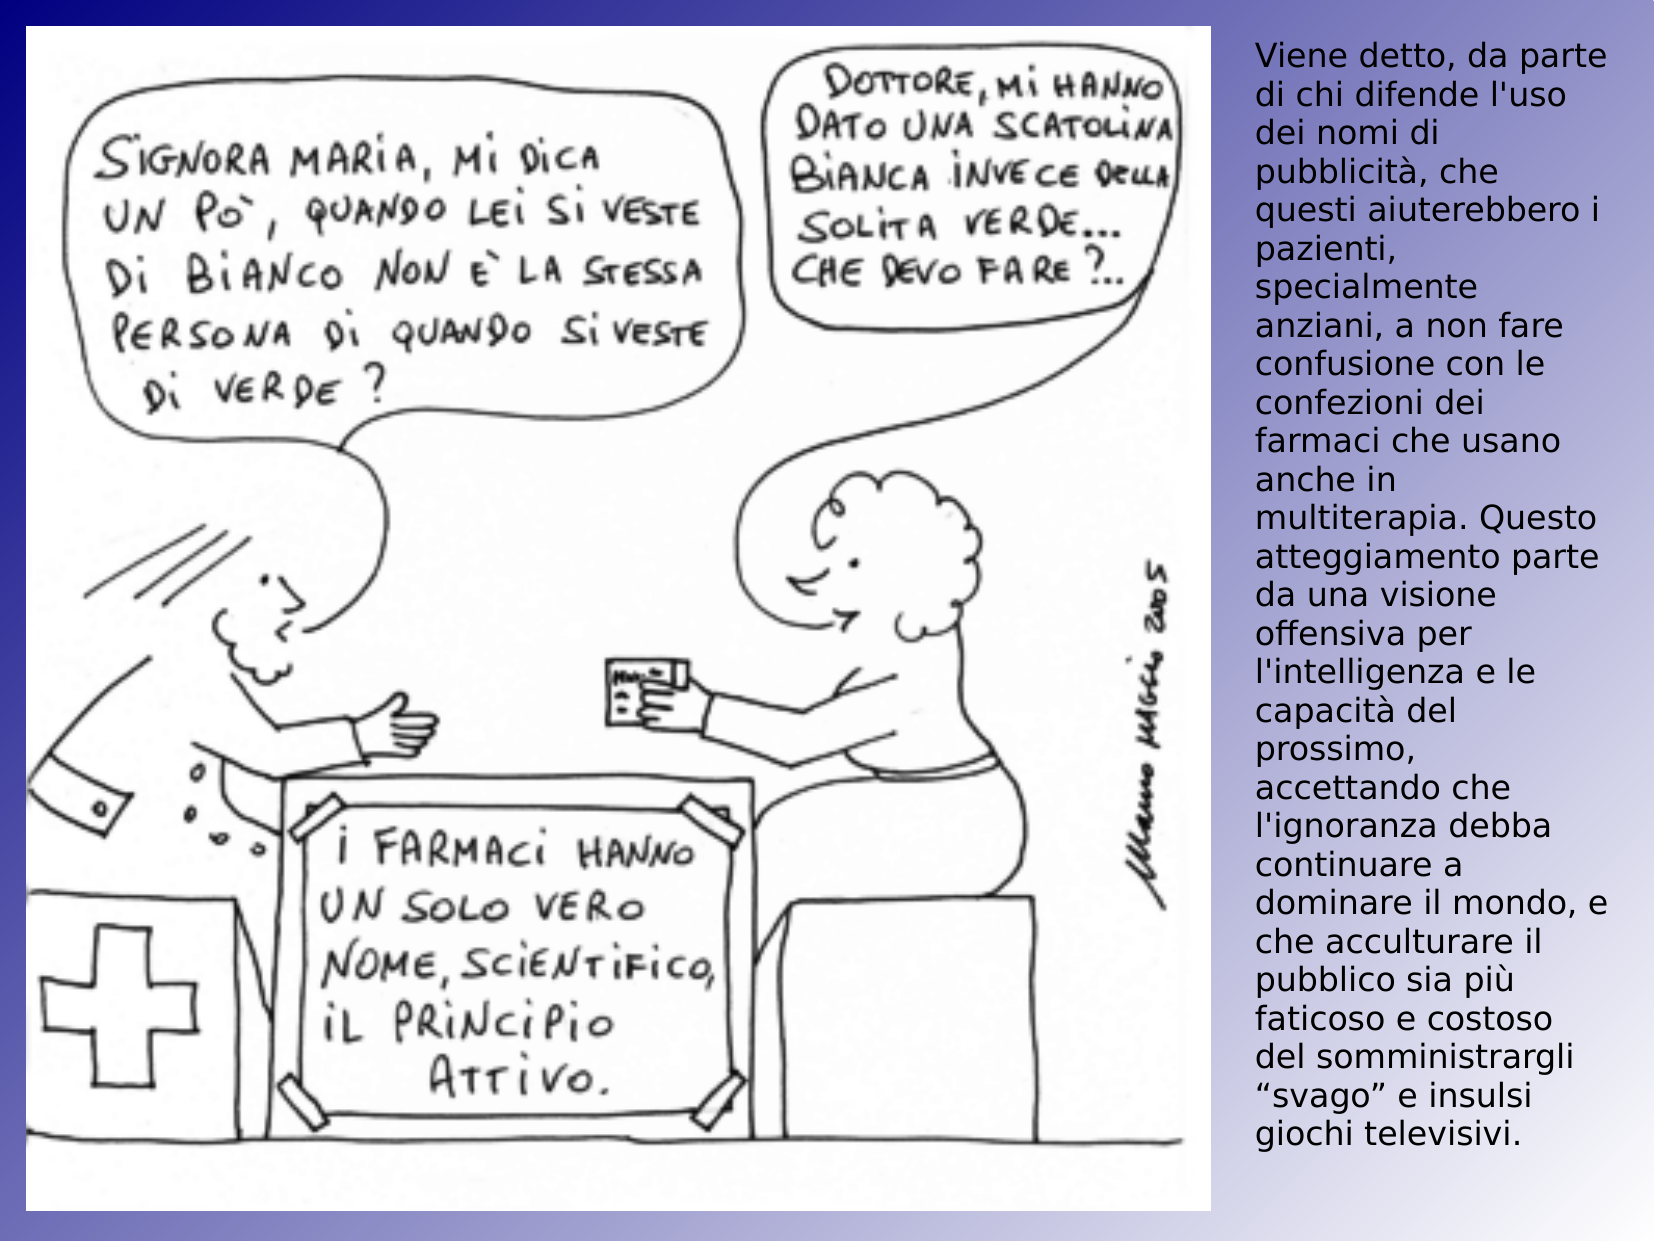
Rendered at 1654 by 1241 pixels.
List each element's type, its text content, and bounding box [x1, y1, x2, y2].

picture [26, 26, 1211, 1211]
text_box Viene detto, da parte di chi difende l'uso dei nomi di pubblicità, che questi aiuterebbero i pazienti, specialmente anziani, a non fare confusione con le confezioni dei farmaci che usano anche in multiterapia. Questo atteggiamento parte da una visione offensiva per l'intelligenza e le capacità del prossimo, accettando che l'ignoranza debba continuare a dominare il mondo, e che acculturare il pubblico sia più faticoso e costoso del somministrargli “svago” e insulsi giochi televisivi. [1240, 29, 1625, 1211]
